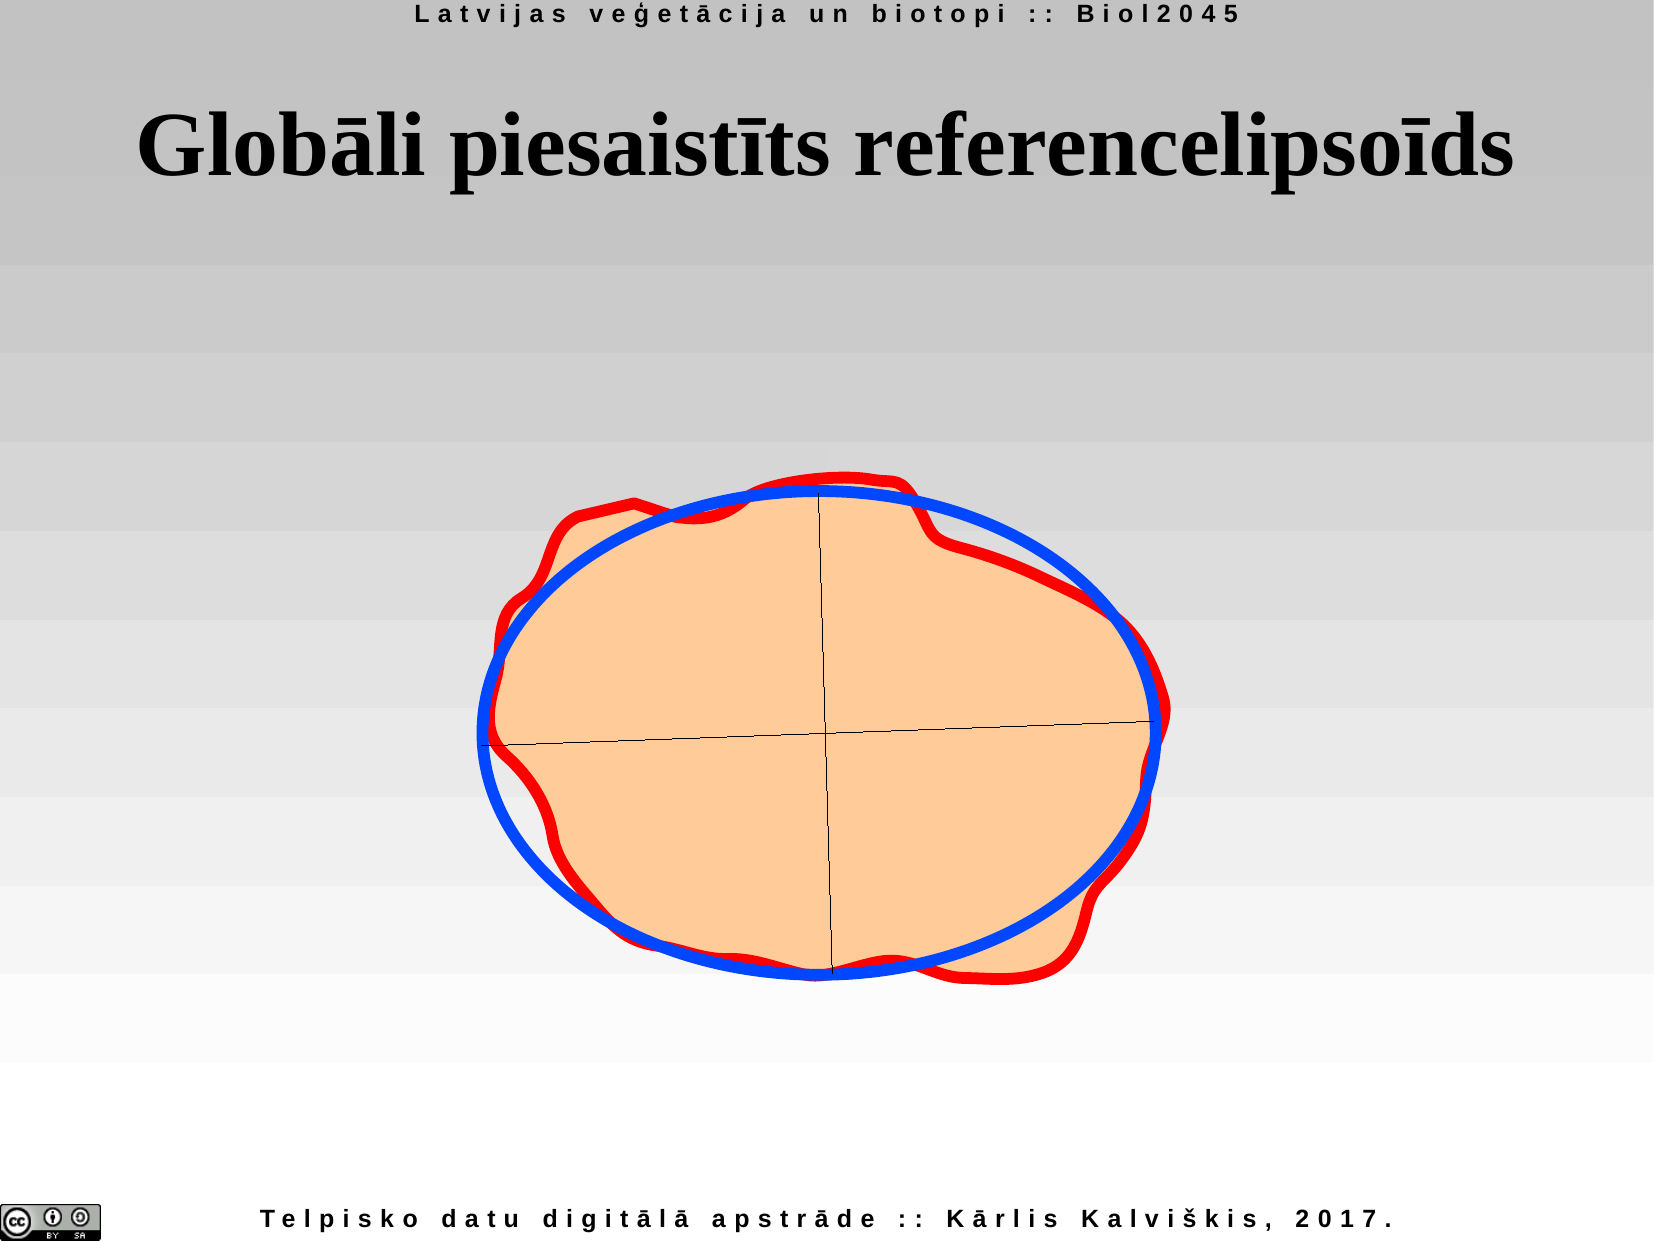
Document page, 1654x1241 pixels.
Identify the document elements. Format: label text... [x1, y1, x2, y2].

text_box [500, 503, 661, 640]
text_box [771, 477, 911, 494]
text_box [927, 814, 1144, 980]
text_box [489, 497, 1149, 968]
title Globāli piesaistīts referencelipsoīds [0, 1, 1654, 287]
picture [0, 287, 1654, 1241]
text_box [1139, 643, 1165, 726]
